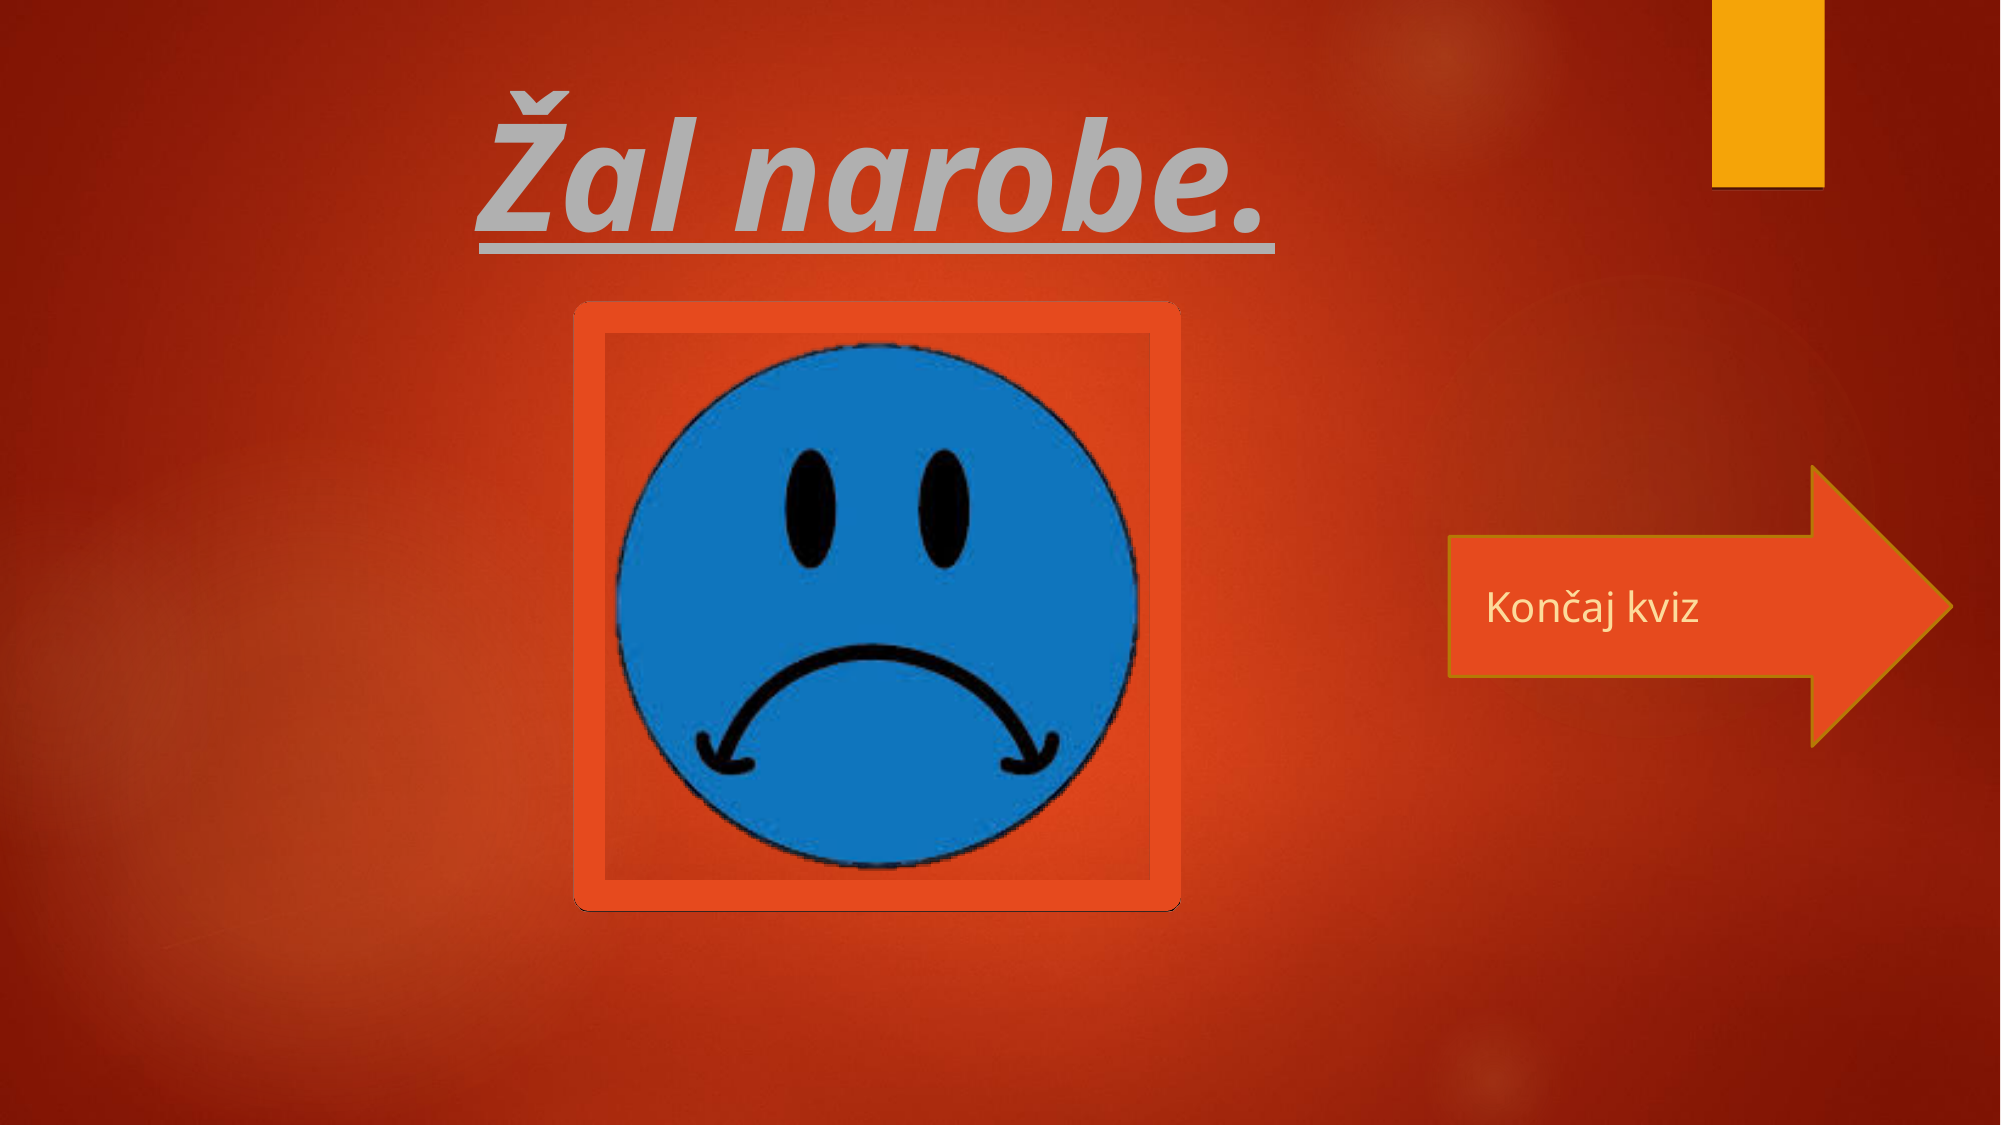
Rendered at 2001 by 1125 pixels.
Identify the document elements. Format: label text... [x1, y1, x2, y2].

text_box [1449, 466, 1953, 747]
text_box Končaj kviz [1470, 573, 1902, 639]
picture [0, 0, 2001, 1125]
title Žal narobe. [106, 74, 1649, 304]
